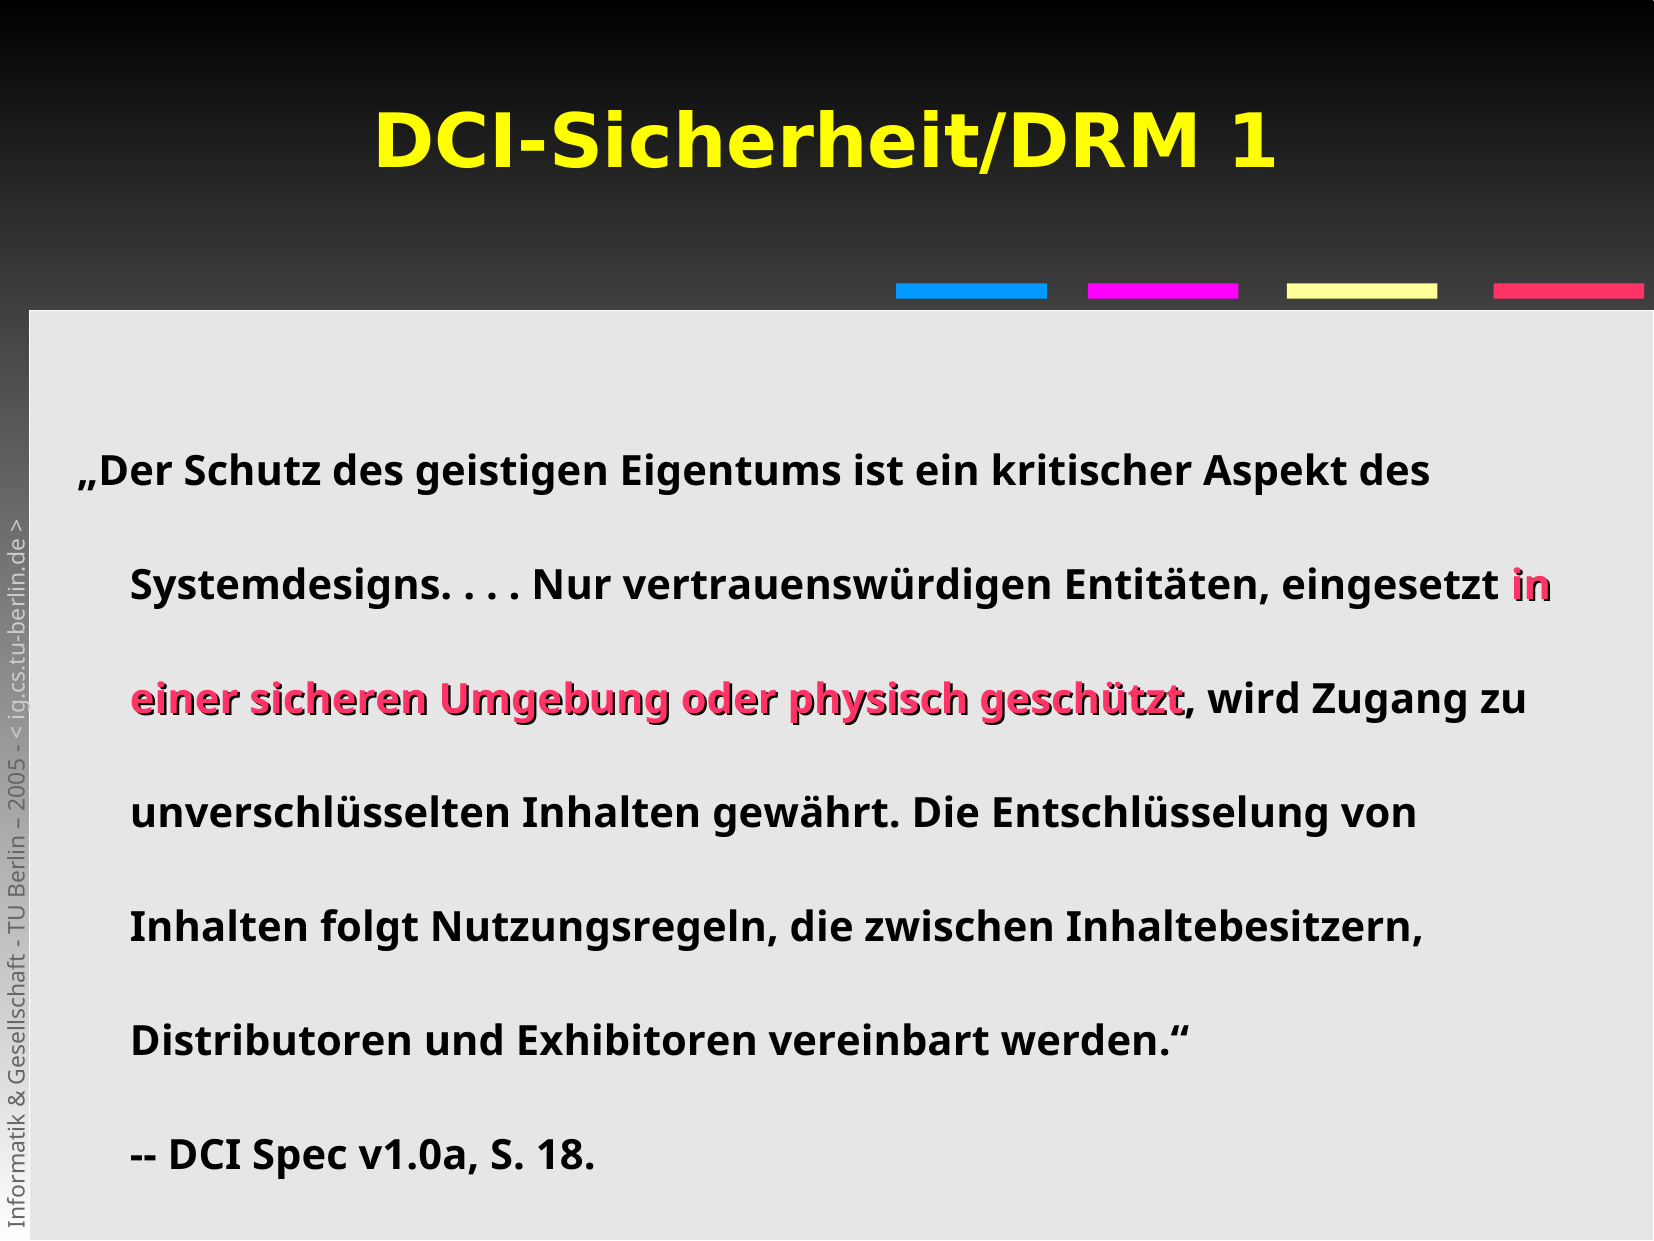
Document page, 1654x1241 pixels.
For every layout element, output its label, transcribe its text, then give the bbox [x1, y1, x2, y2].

list „Der Schutz des geistigen Eigentums ist ein kritischer Aspekt des Systemdesigns. . . . Nur vertrauenswürdigen Entitäten, eingesetzt in einer sicheren Umgebung oder physisch geschützt, wird Zugang zu unverschlüsselten Inhalten gewährt. Die Entschlüsselung von Inhalten folgt Nutzungsregeln, die zwischen Inhaltebesitzern, Distributoren und Exhibitoren vereinbart werden.“ -- DCI Spec v1.0a, S. 18. [59, 383, 1595, 1182]
title DCI-Sicherheit/DRM 1 [88, 37, 1565, 246]
